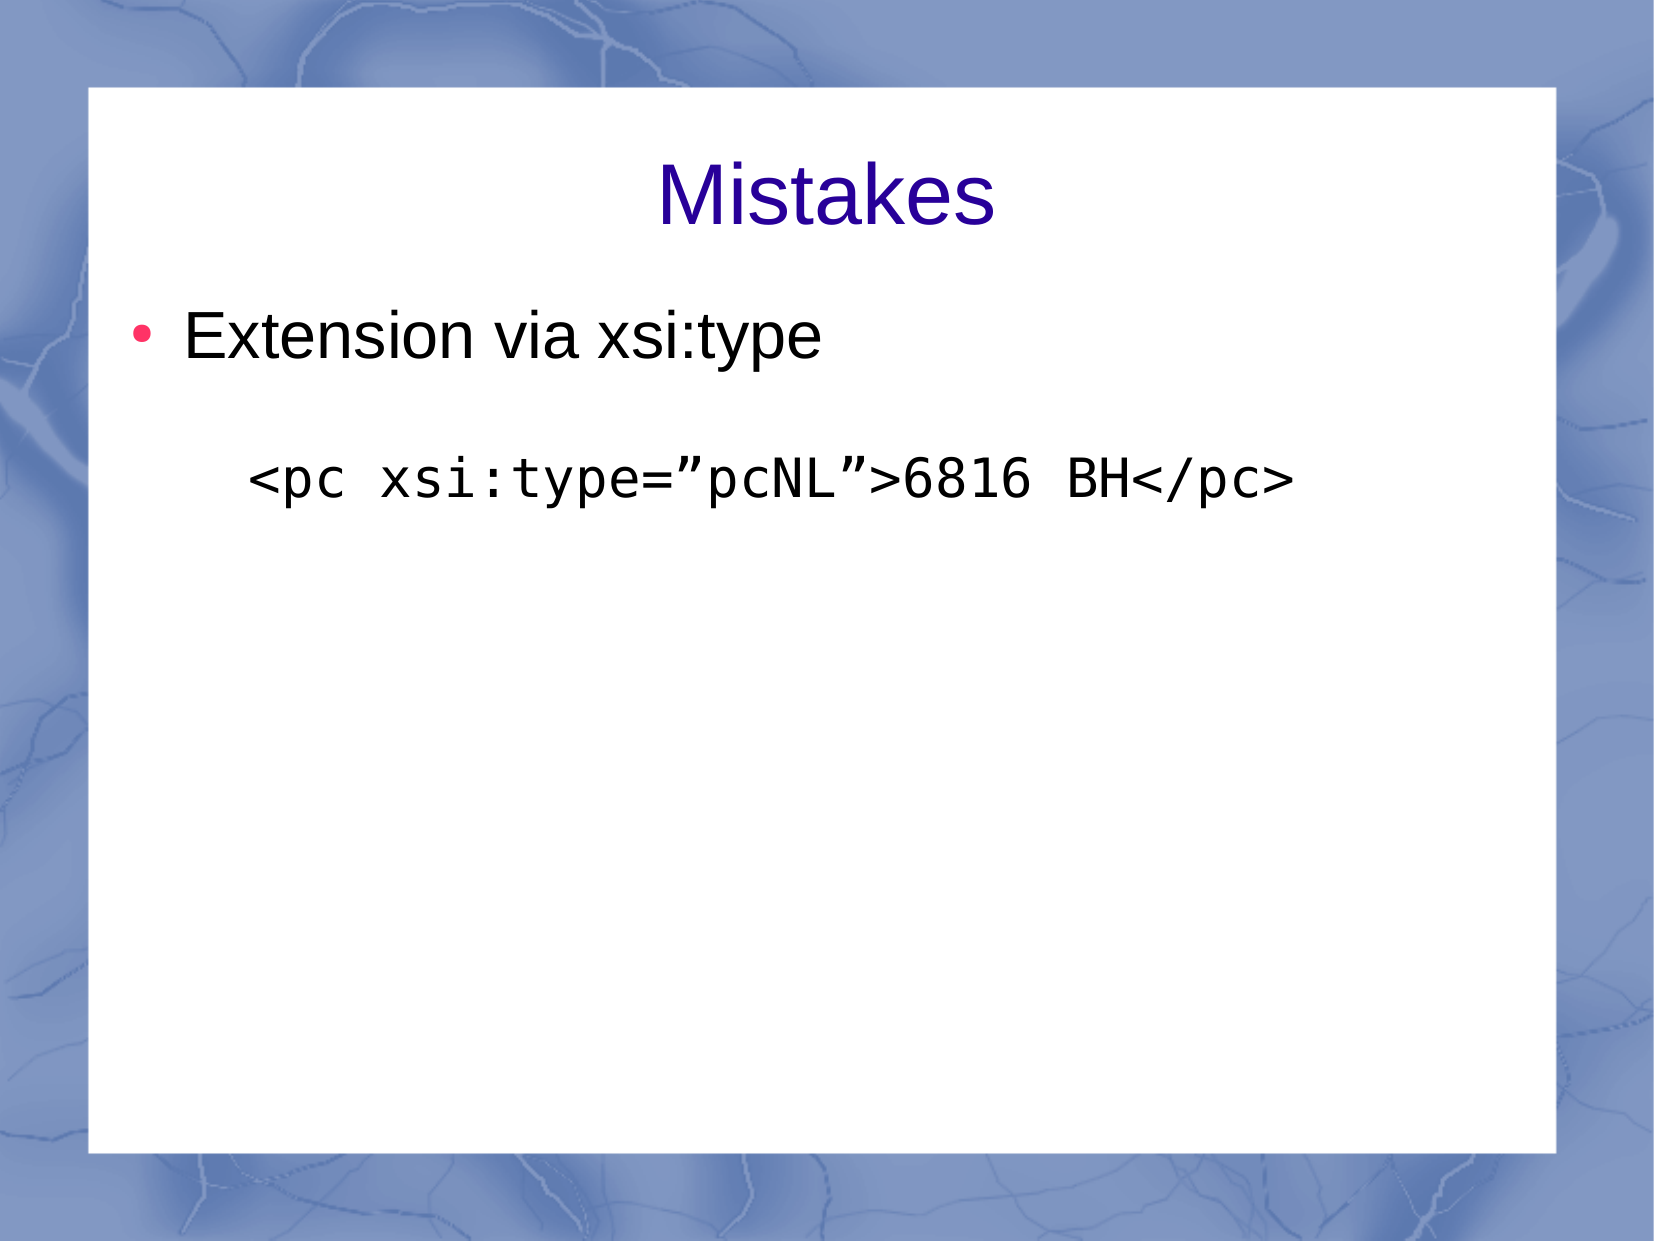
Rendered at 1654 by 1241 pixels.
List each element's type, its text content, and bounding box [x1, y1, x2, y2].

list Extension via xsi:type <pc xsi:type=”pcNL”>6816 BH</pc> [112, 297, 1576, 1023]
title Mistakes [118, 90, 1536, 297]
picture [0, 0, 1654, 1241]
